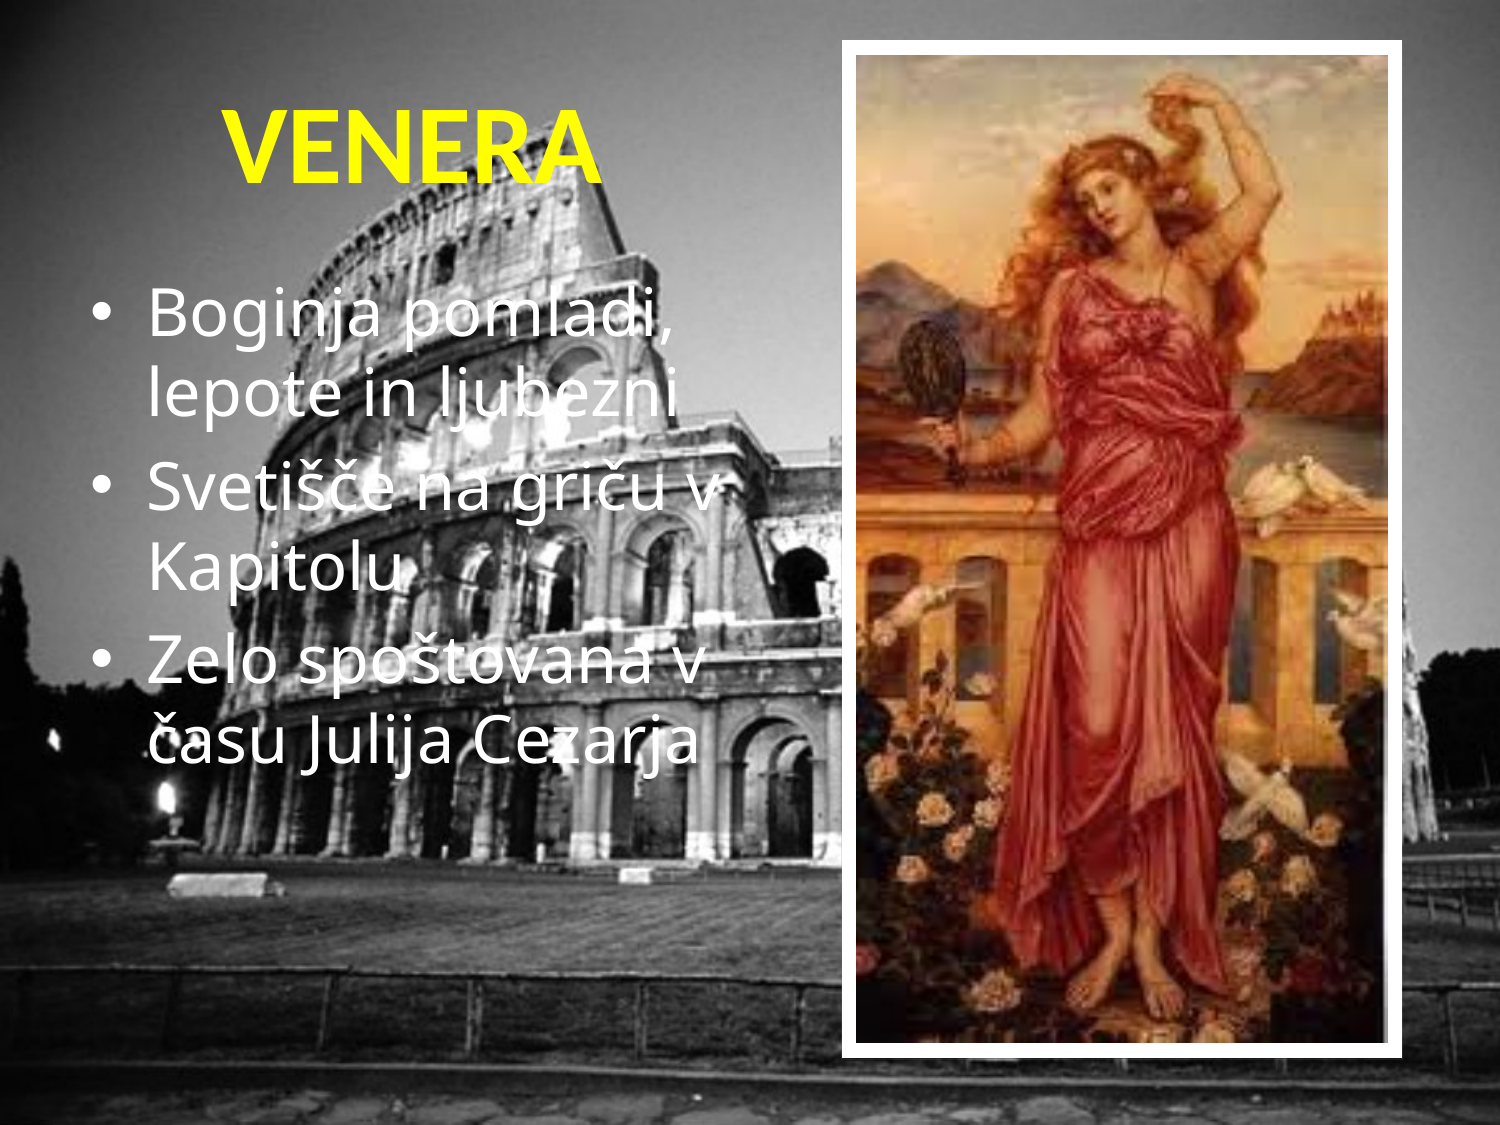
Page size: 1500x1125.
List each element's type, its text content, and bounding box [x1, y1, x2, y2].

title VENERA [75, 45, 750, 233]
picture [0, 0, 1500, 1125]
list Boginja pomladi, lepote in ljubezni Svetišče na griču v Kapitolu Zelo spoštovana v času Julija Cezarja [75, 262, 750, 1005]
